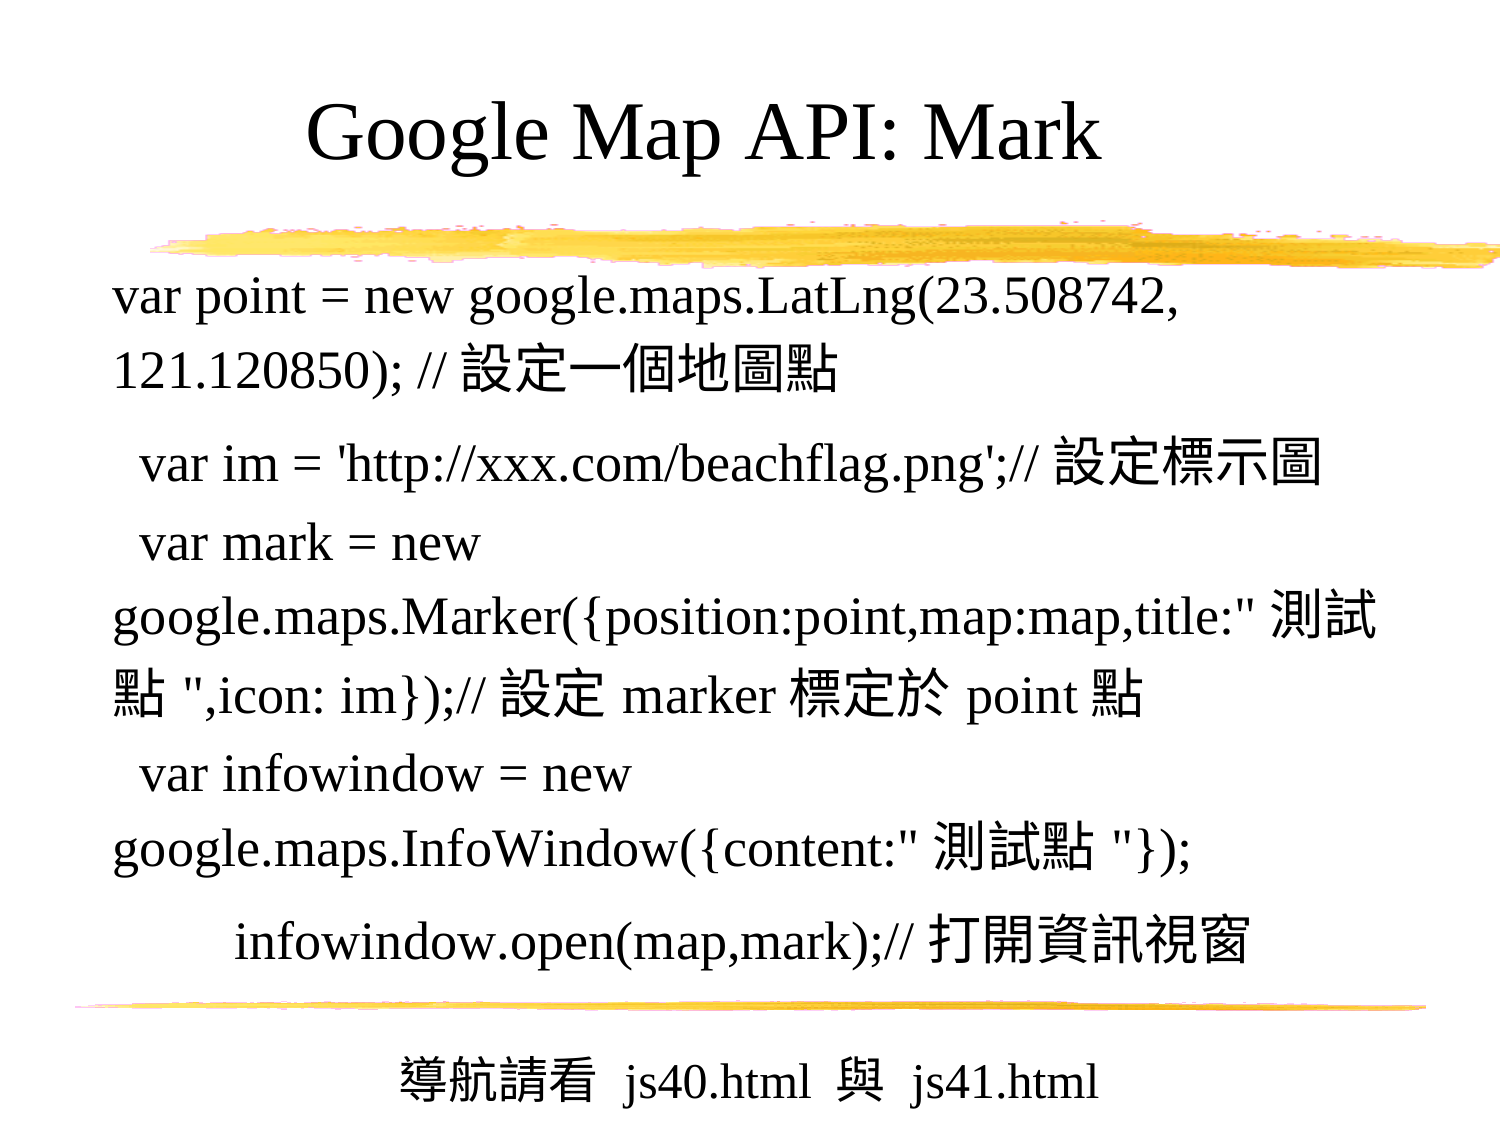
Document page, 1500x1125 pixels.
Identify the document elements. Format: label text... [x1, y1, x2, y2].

picture [75, 999, 1426, 1013]
text_box 導航請看 js40.html 與 js41.html [383, 1033, 1116, 1123]
list var point = new google.maps.LatLng(23.508742, 121.120850); //設定一個地圖點 var im = 'http://xxx.com/beachflag.png';//設定標示圖 var mark = new google.maps.Marker({position:point,map:map,title:"測試點",icon: im});//設定marker標定於point點 var infowindow = new google.maps.InfoWindow({content:"測試點"}); infowindow.open(map,mark);//打開資訊視窗 [112, 265, 1388, 987]
title Google Map API: Mark [66, 37, 1342, 225]
picture [150, 215, 1500, 279]
